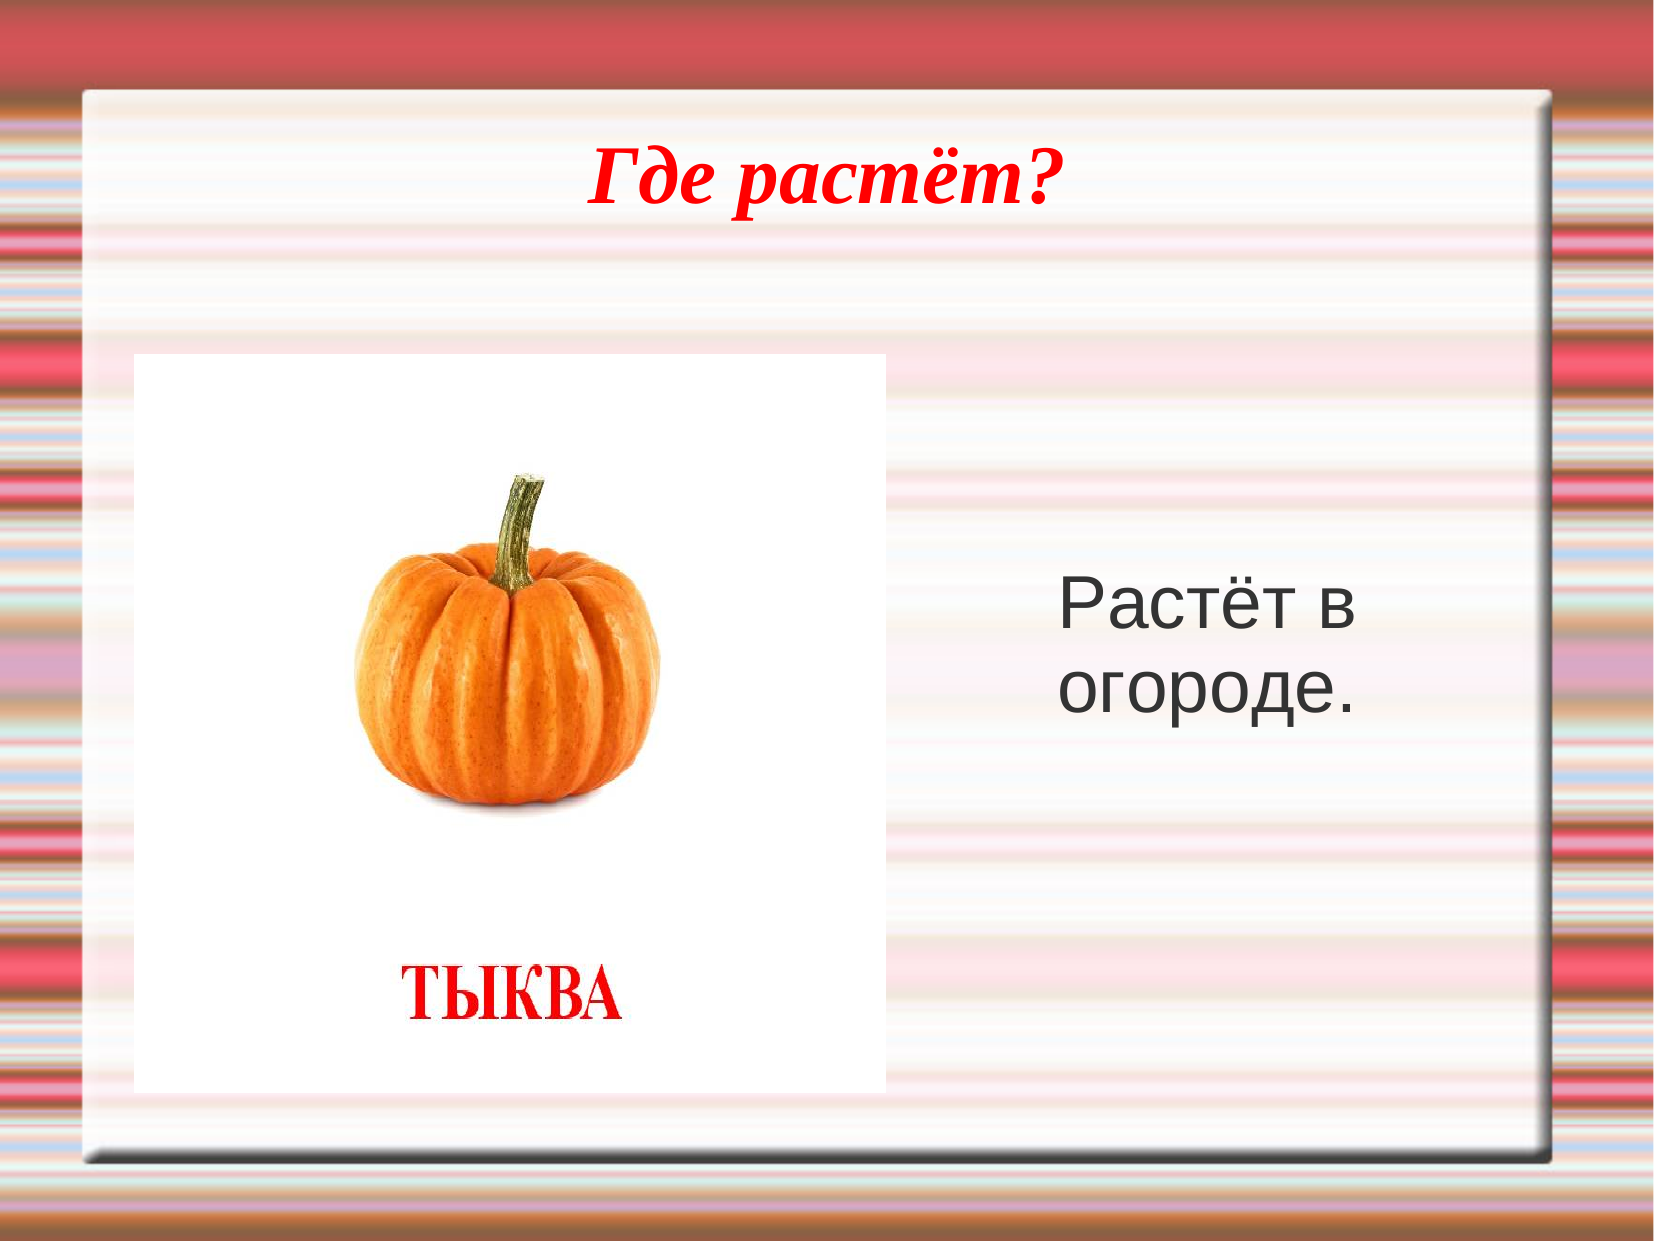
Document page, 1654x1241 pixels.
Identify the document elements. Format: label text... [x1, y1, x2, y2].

title Где растёт? [121, 114, 1534, 237]
list Растёт в огороде. [974, 561, 1517, 857]
picture [0, 0, 1654, 1241]
